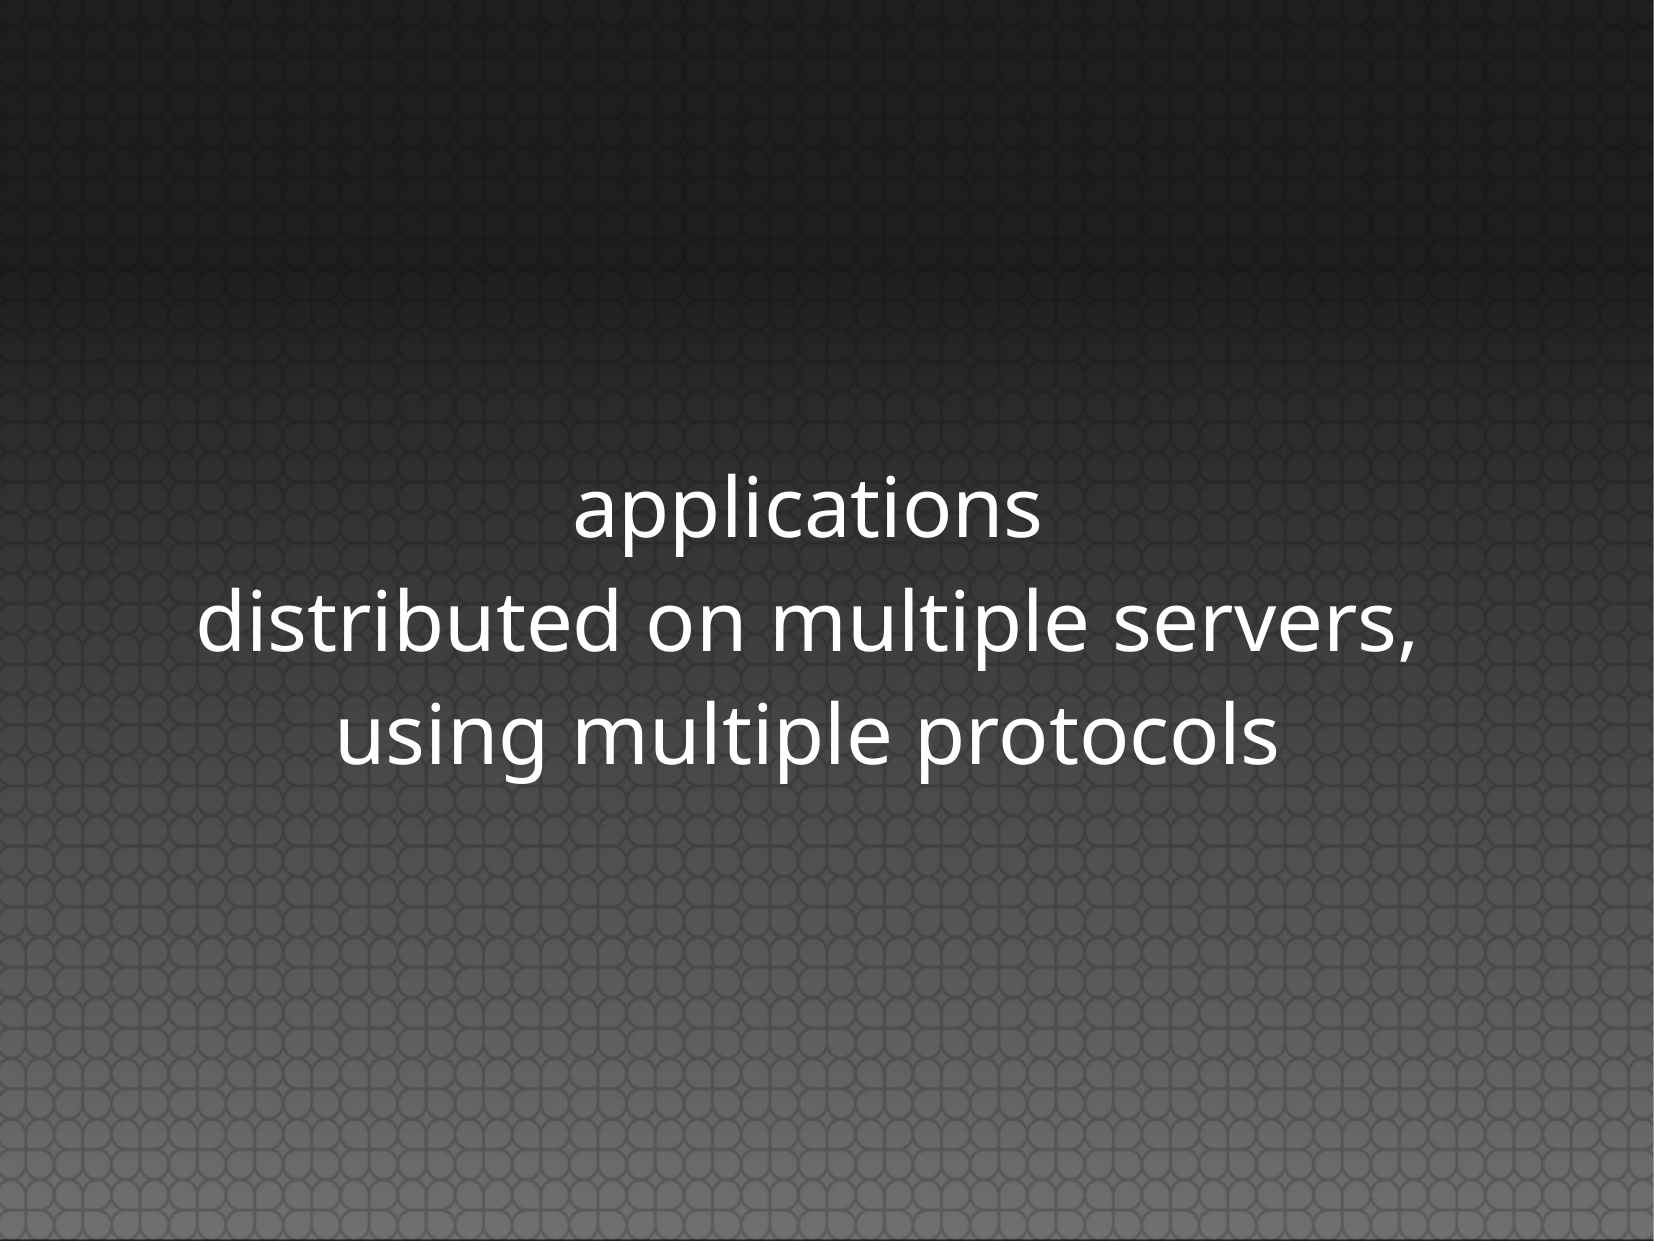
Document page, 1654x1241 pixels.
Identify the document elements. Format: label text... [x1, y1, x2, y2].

title applications distributed on multiple servers, using multiple protocols [75, 479, 1564, 759]
picture [0, 0, 1654, 1241]
